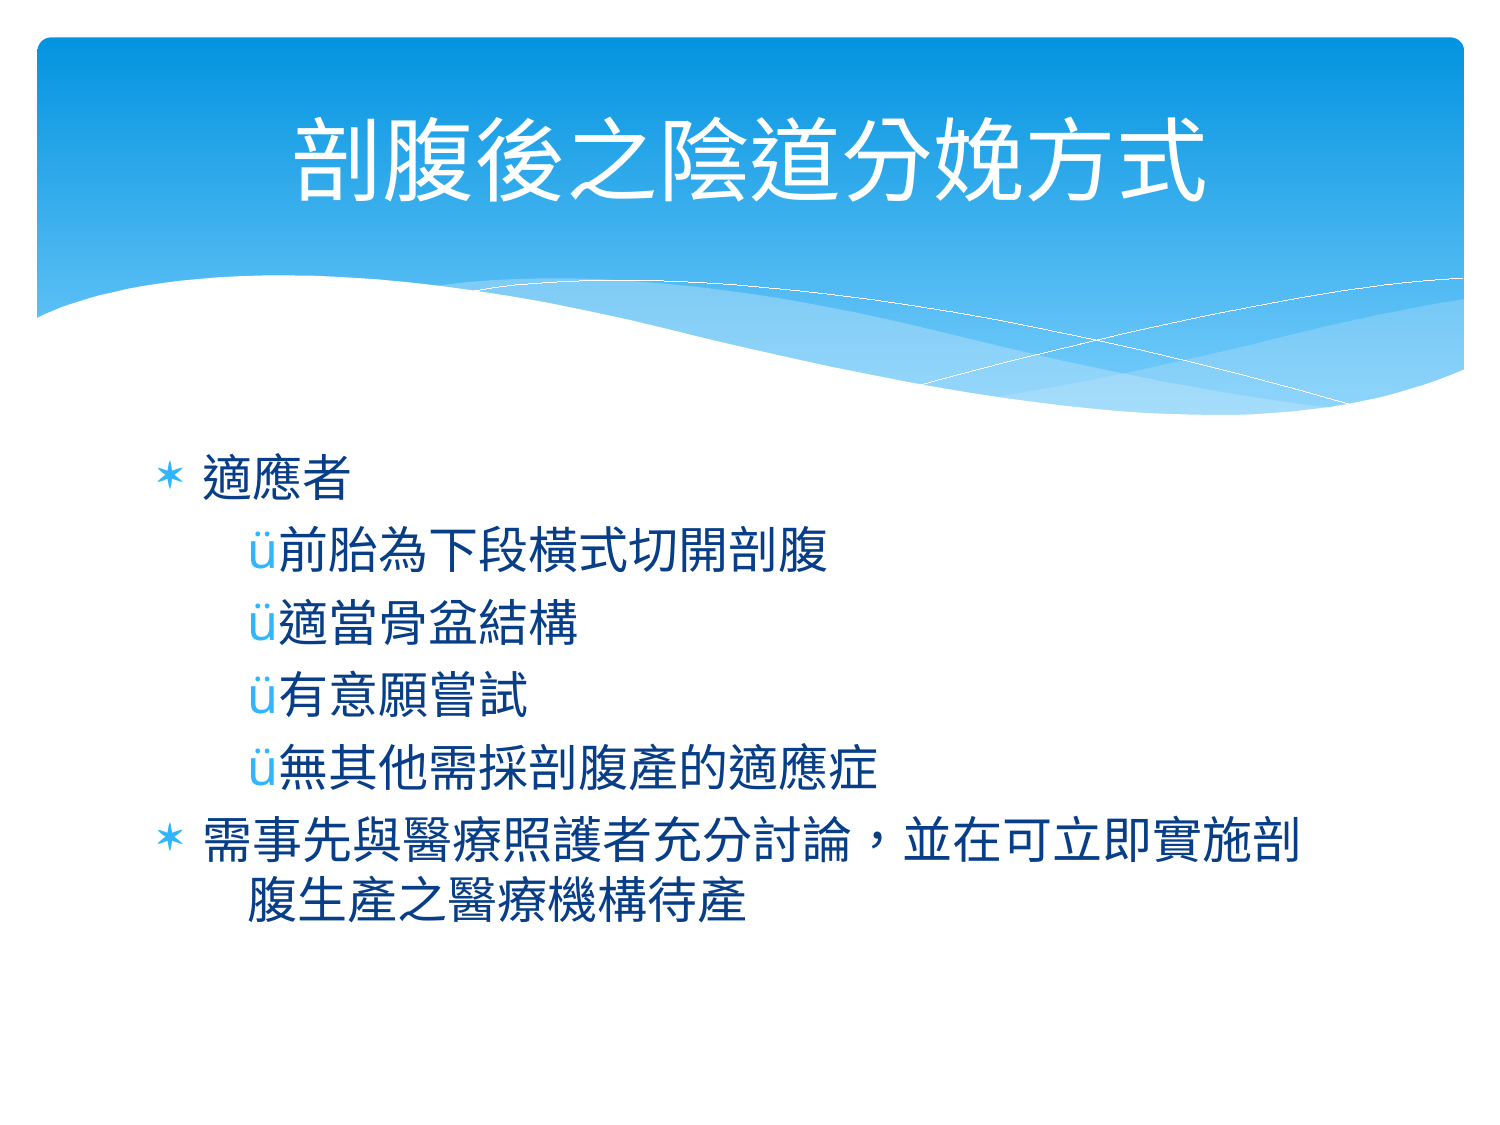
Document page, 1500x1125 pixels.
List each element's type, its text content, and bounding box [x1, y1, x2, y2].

list 適應者 前胎為下段橫式切開剖腹 適當骨盆結構 有意願嘗試 無其他需採剖腹產的適應症 需事先與醫療照護者充分討論，並在可立即實施剖腹生產之醫療機構待產 [142, 438, 1359, 1005]
title 剖腹後之陰道分娩方式 [75, 55, 1426, 261]
